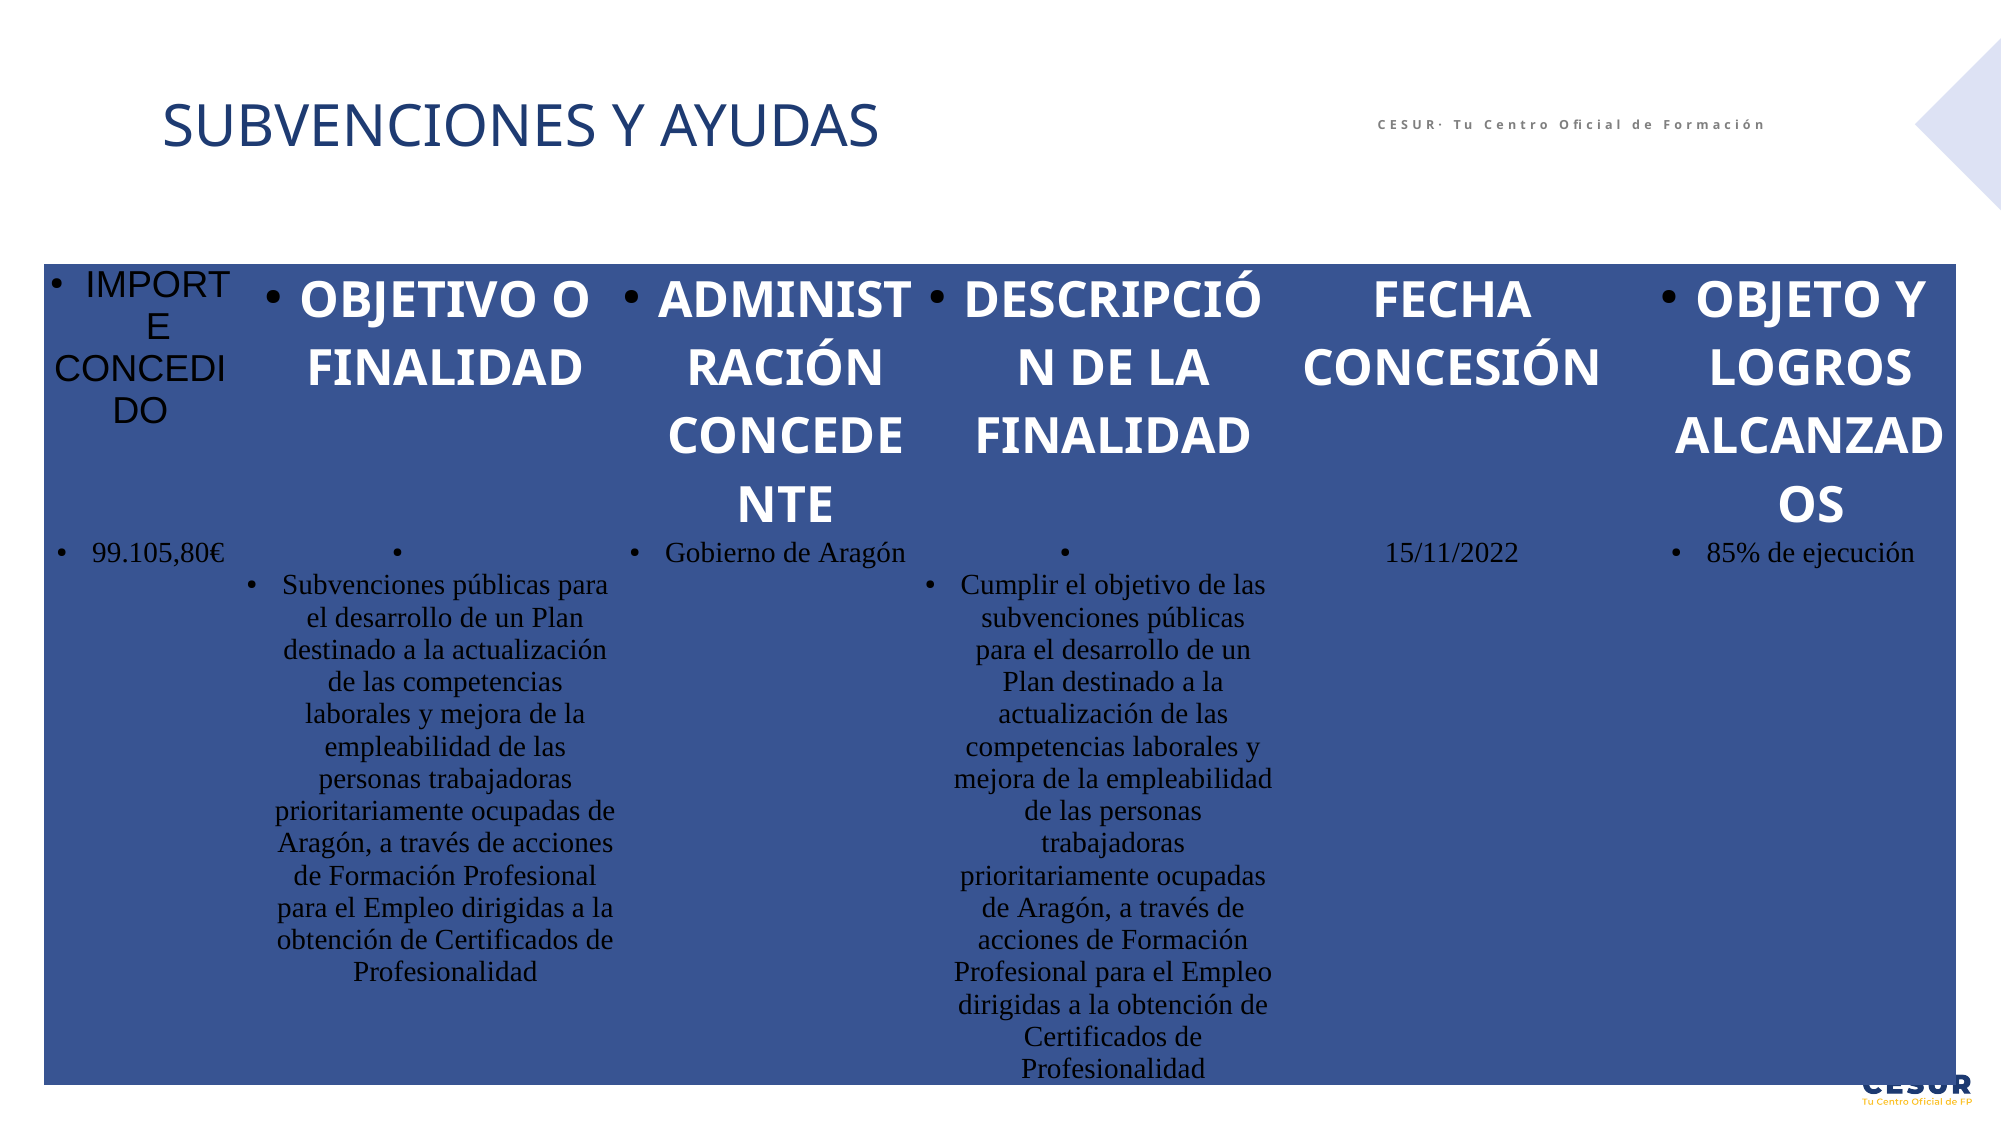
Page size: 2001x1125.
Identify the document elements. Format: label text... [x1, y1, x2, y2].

table_cell 15/11/2022 [1274, 537, 1630, 1085]
table_header DESCRIPCIÓN DE LA FINALIDAD [917, 264, 1274, 537]
table_header OBJETO Y LOGROS ALCANZADOS [1630, 264, 1956, 537]
table_header FECHA CONCESIÓN [1274, 264, 1630, 537]
table_cell 99.105,80€ [44, 537, 237, 1085]
table_cell Gobierno de Aragón [618, 537, 917, 1085]
table_header IMPORTE CONCEDIDO [44, 264, 237, 537]
table_cell 85% de ejecución [1630, 537, 1956, 1085]
table_header OBJETIVO O FINALIDAD [237, 264, 618, 537]
table_cell Subvenciones públicas para el desarrollo de un Plan destinado a la actualización de las competencias laborales y mejora de la empleabilidad de las personas trabajadoras prioritariamente ocupadas de Aragón, a través de acciones de Formación Profesional para el Empleo dirigidas a la obtención de Certificados de Profesionalidad [237, 537, 618, 1085]
table_cell Cumplir el objetivo de las subvenciones públicas para el desarrollo de un Plan destinado a la actualización de las competencias laborales y mejora de la empleabilidad de las personas trabajadoras prioritariamente ocupadas de Aragón, a través de acciones de Formación Profesional para el Empleo dirigidas a la obtención de Certificados de Profesionalidad [917, 537, 1274, 1085]
table_header ADMINISTRACIÓN CONCEDENTE [618, 264, 917, 537]
title SUBVENCIONES Y AYUDAS [147, 88, 1103, 165]
